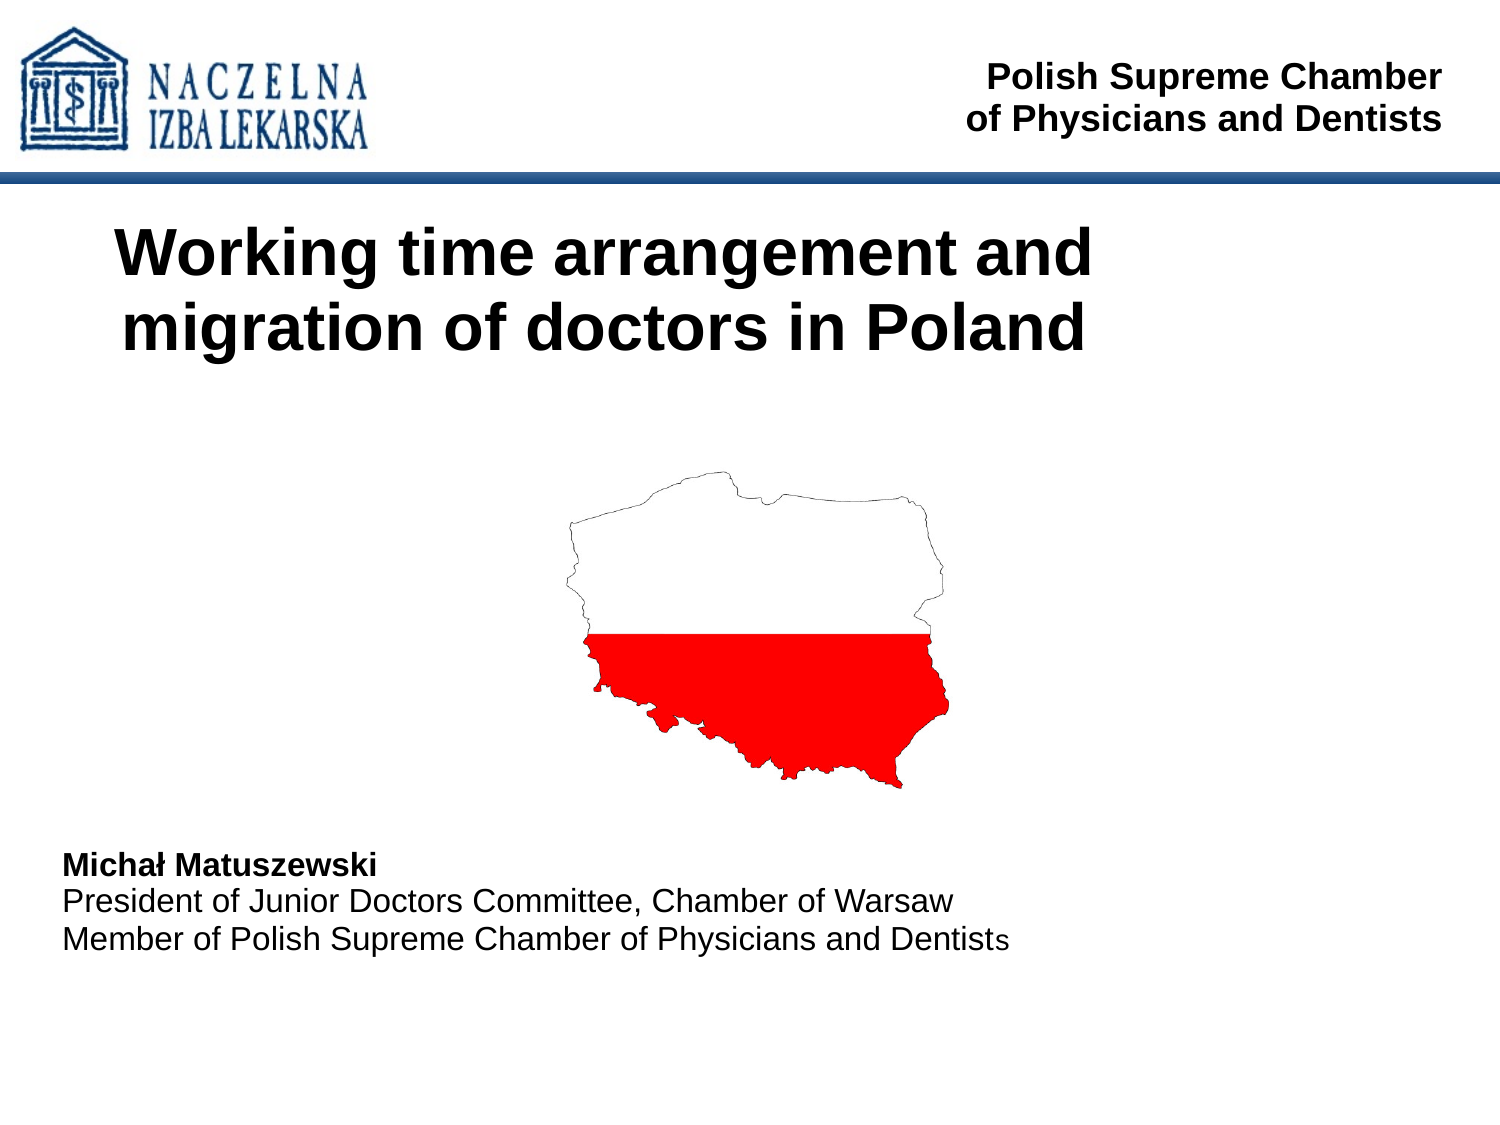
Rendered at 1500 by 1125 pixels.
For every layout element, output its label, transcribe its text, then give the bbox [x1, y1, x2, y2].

picture [0, 172, 1500, 184]
text_box Working time arrangement and migration of doctors in Poland [100, 207, 1400, 480]
text_box Polish Supreme Chamber of Physicians and Dentists [950, 47, 1473, 138]
text_box Michał Matuszewski President of Junior Doctors Committee, Chamber of Warsaw Member of Polish Supreme Chamber of Physicians and Dentists [47, 838, 969, 1087]
picture [15, 20, 376, 161]
picture [522, 425, 993, 835]
